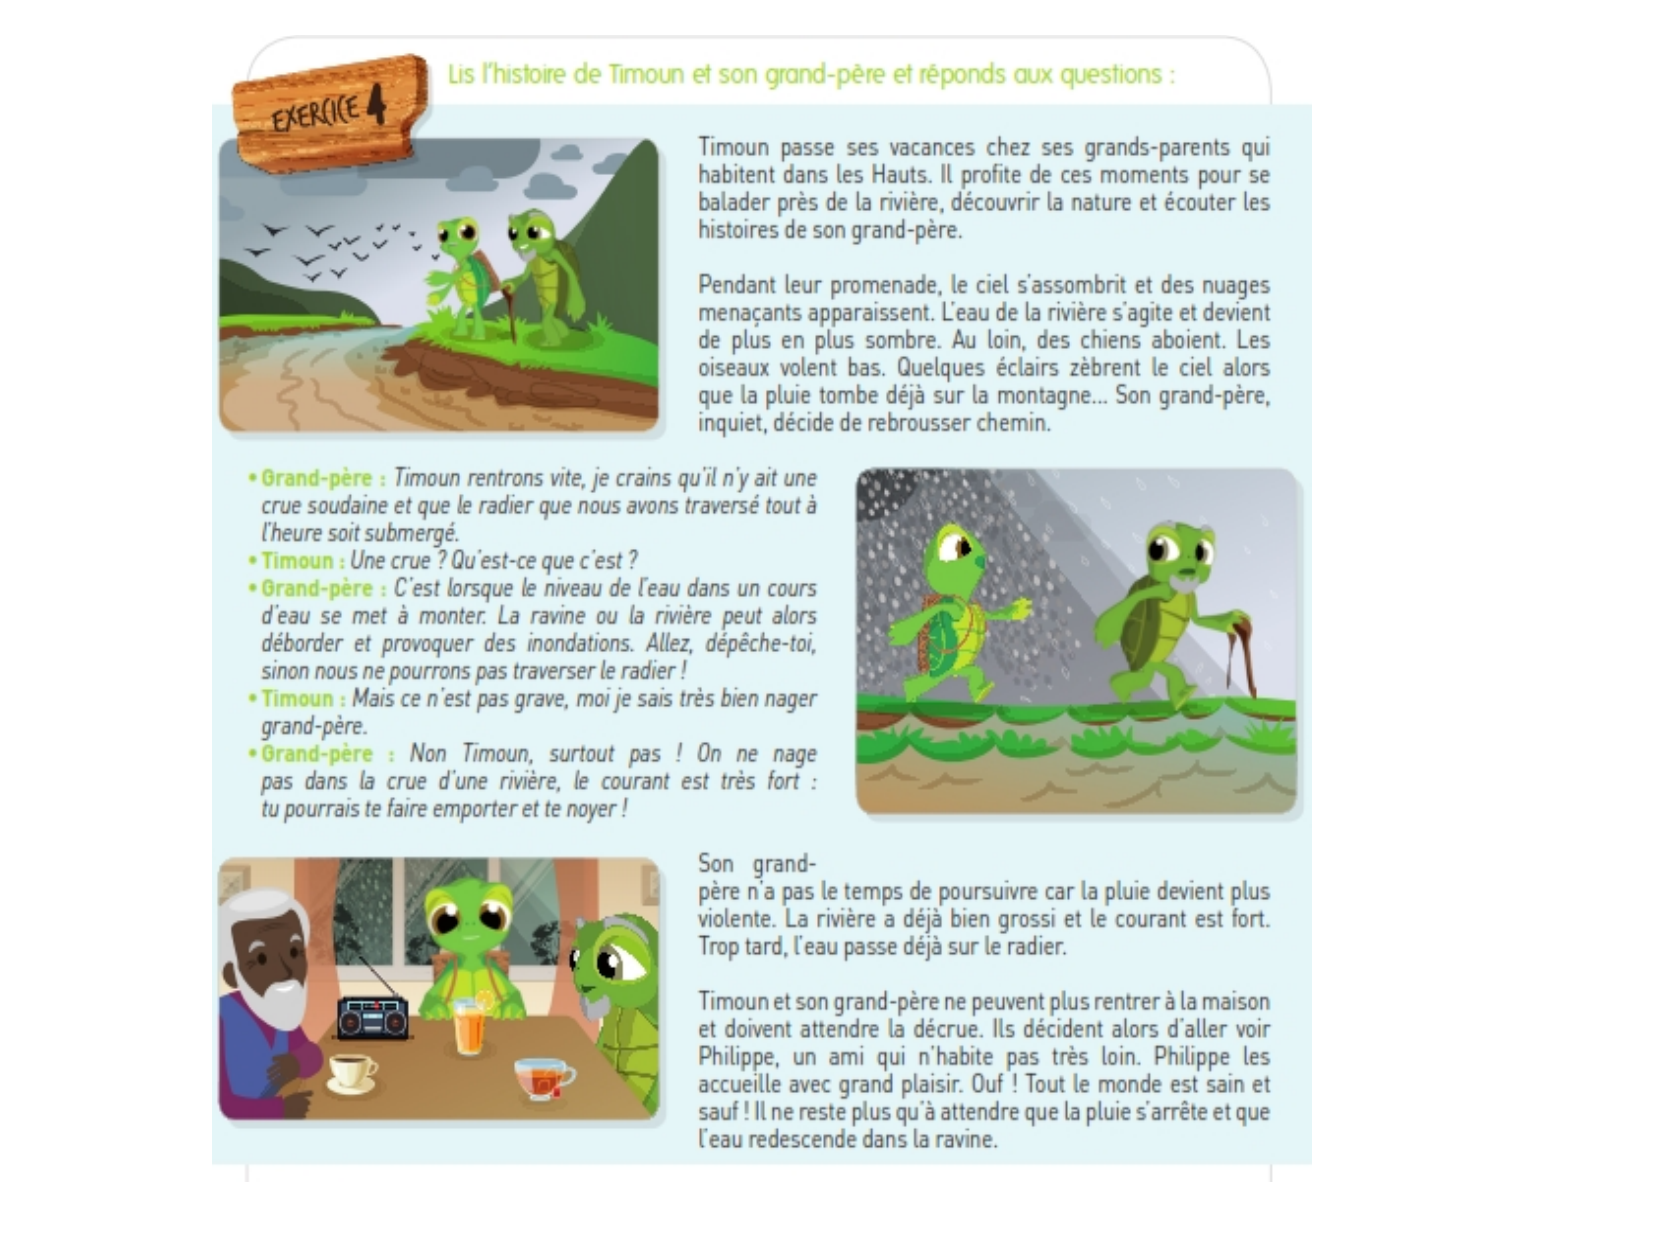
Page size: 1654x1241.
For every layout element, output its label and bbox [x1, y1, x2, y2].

picture [212, 35, 1312, 1182]
